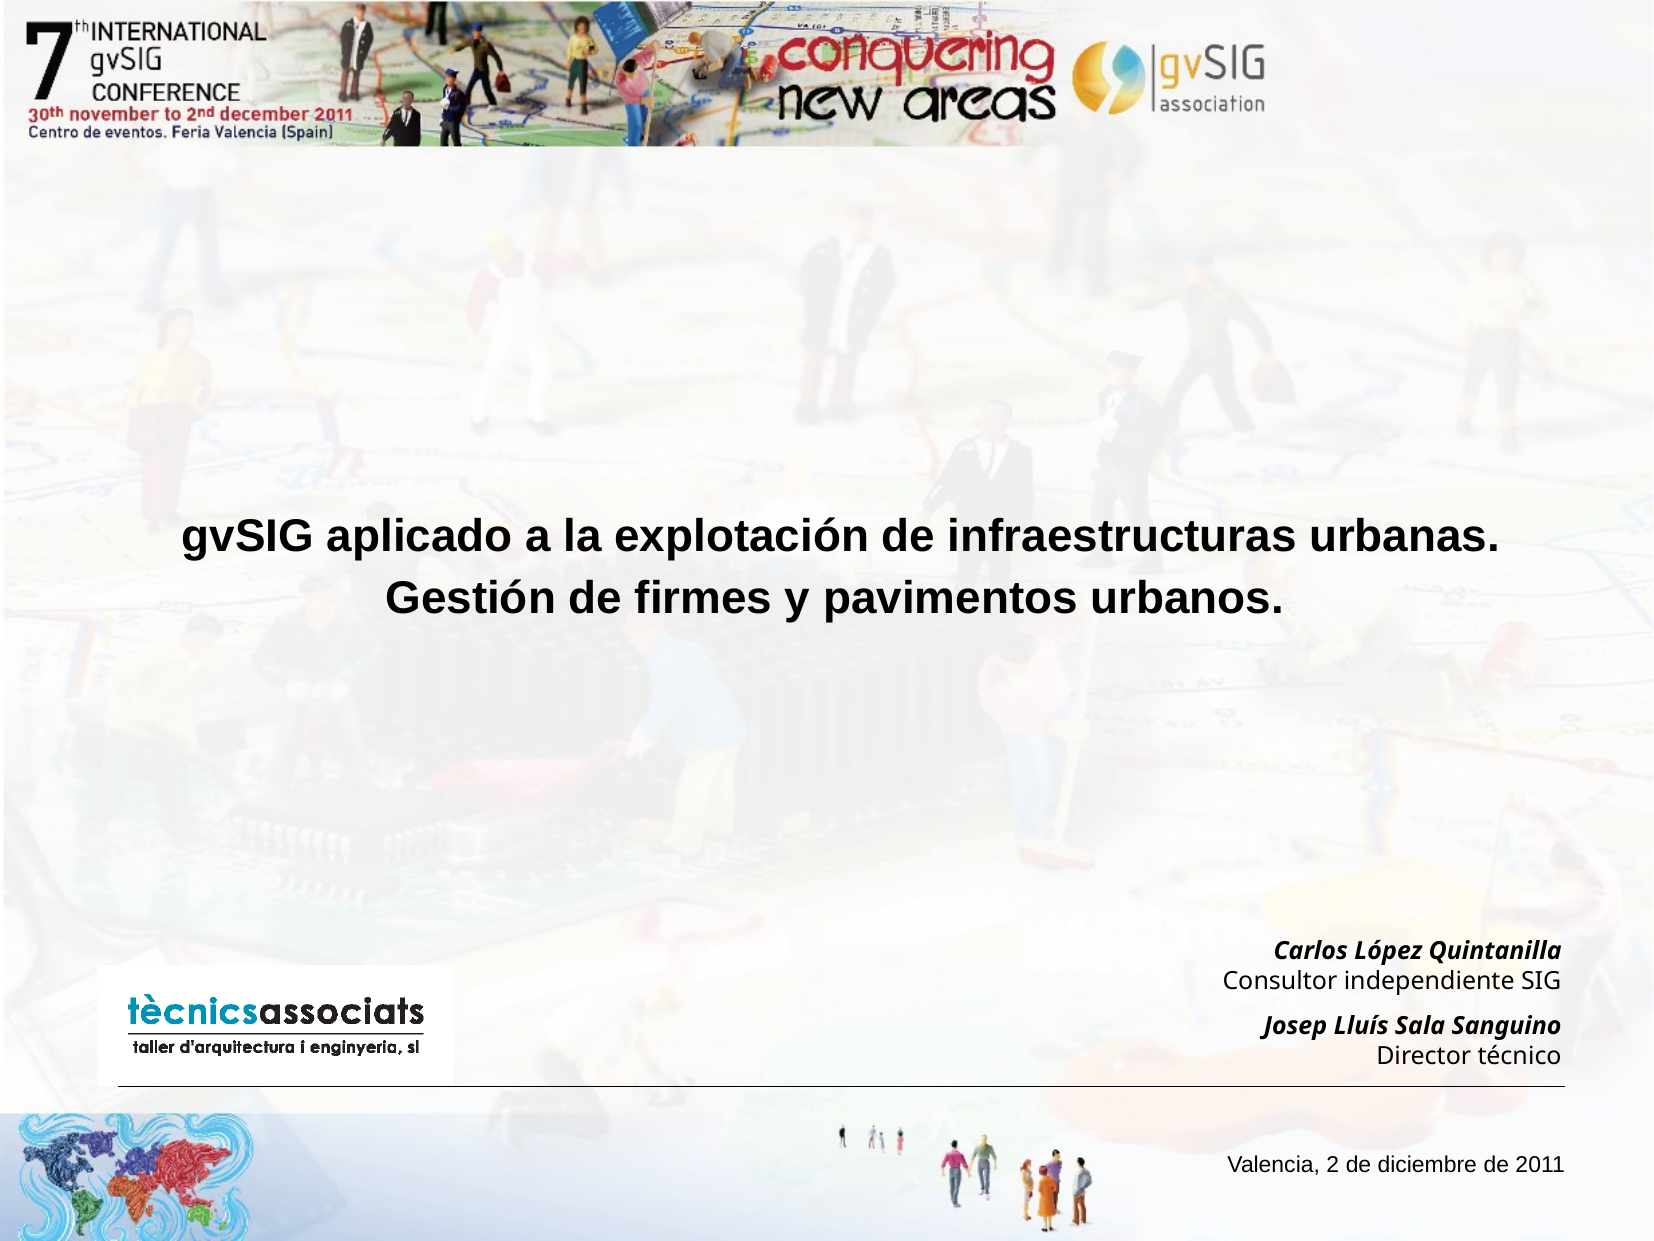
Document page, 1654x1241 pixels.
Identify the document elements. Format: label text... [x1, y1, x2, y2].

picture [0, 0, 1654, 1241]
text_box Carlos López Quintanilla Consultor independiente SIG Josep Lluís Sala Sanguino Director técnico [1080, 927, 1577, 1058]
subtitle gvSIG aplicado a la explotación de infraestructuras urbanas. Gestión de firmes y pavimentos urbanos. [177, 218, 1506, 981]
